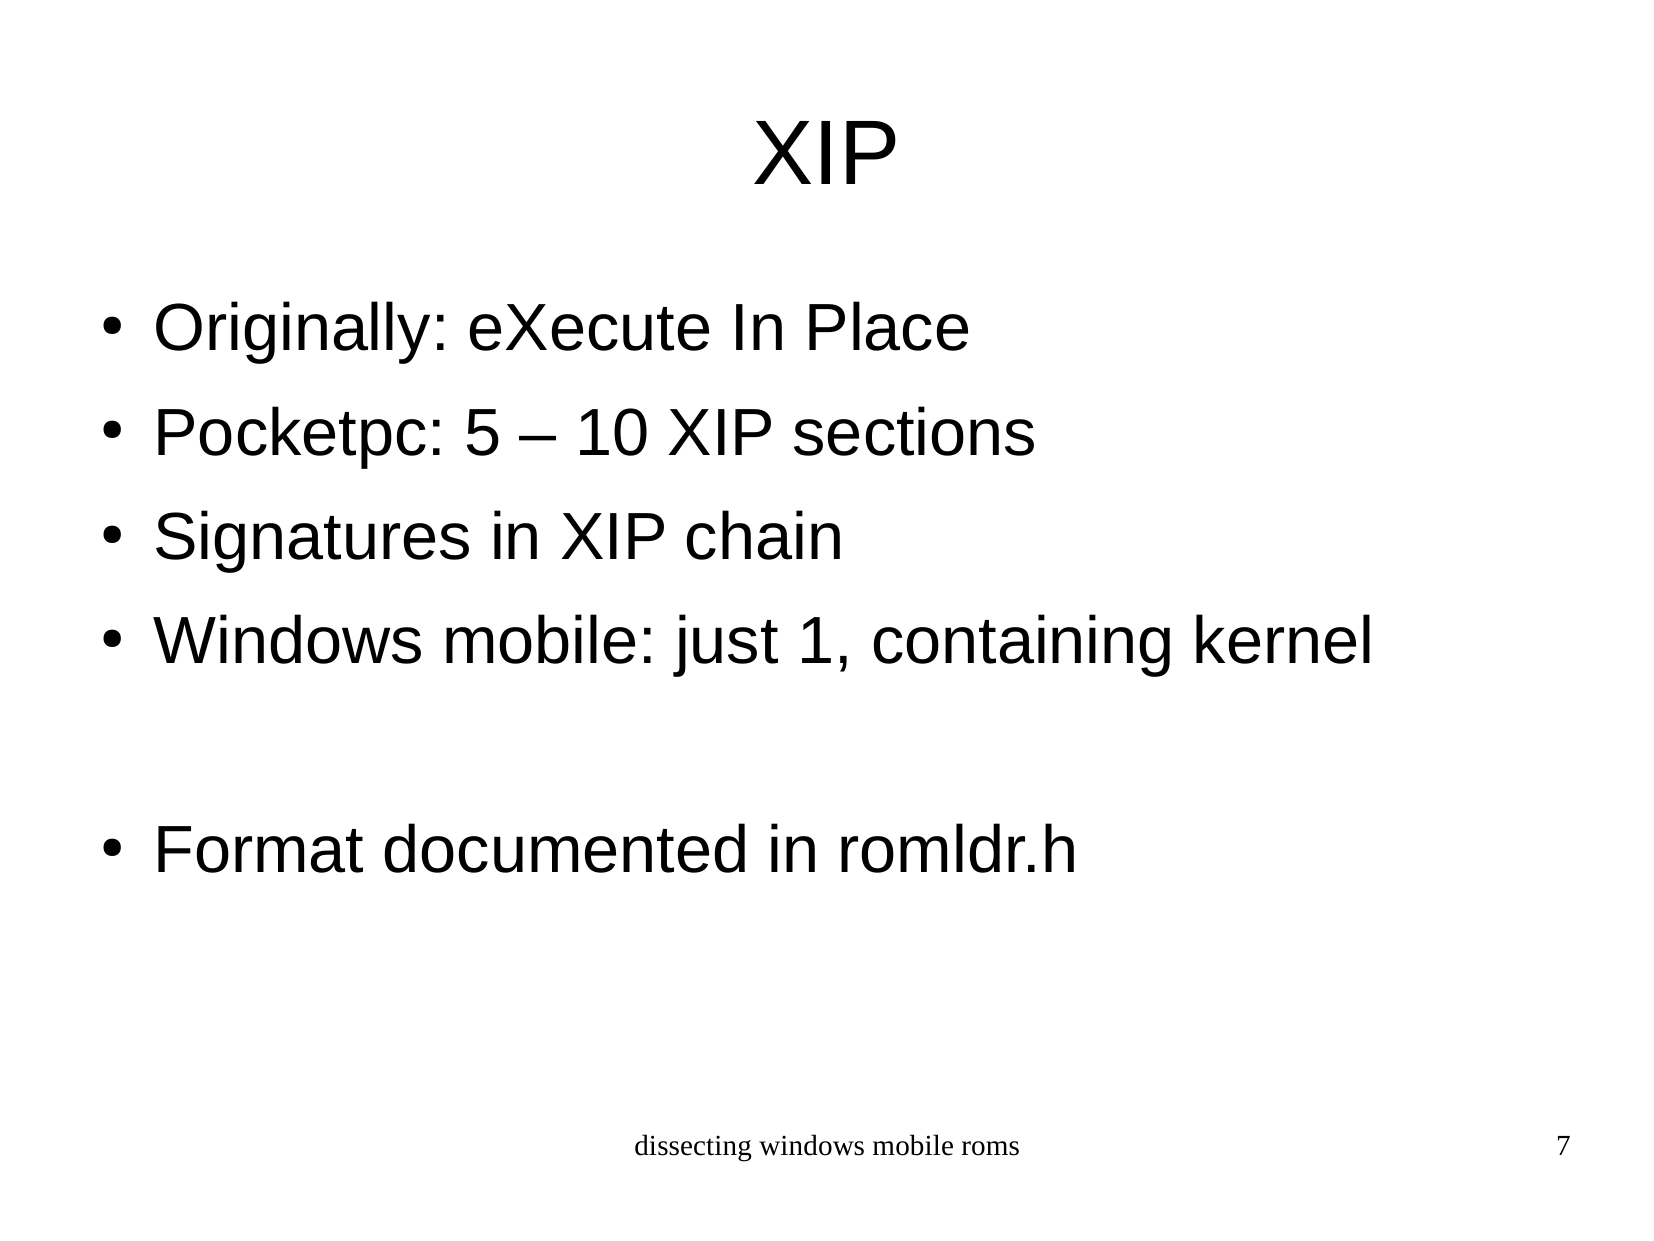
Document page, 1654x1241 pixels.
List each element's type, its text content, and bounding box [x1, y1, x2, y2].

title XIP [82, 49, 1571, 257]
list Originally: eXecute In Place Pocketpc: 5 – 10 XIP sections Signatures in XIP chain Windows mobile: just 1, containing kernel Format documented in romldr.h [82, 290, 1571, 1109]
